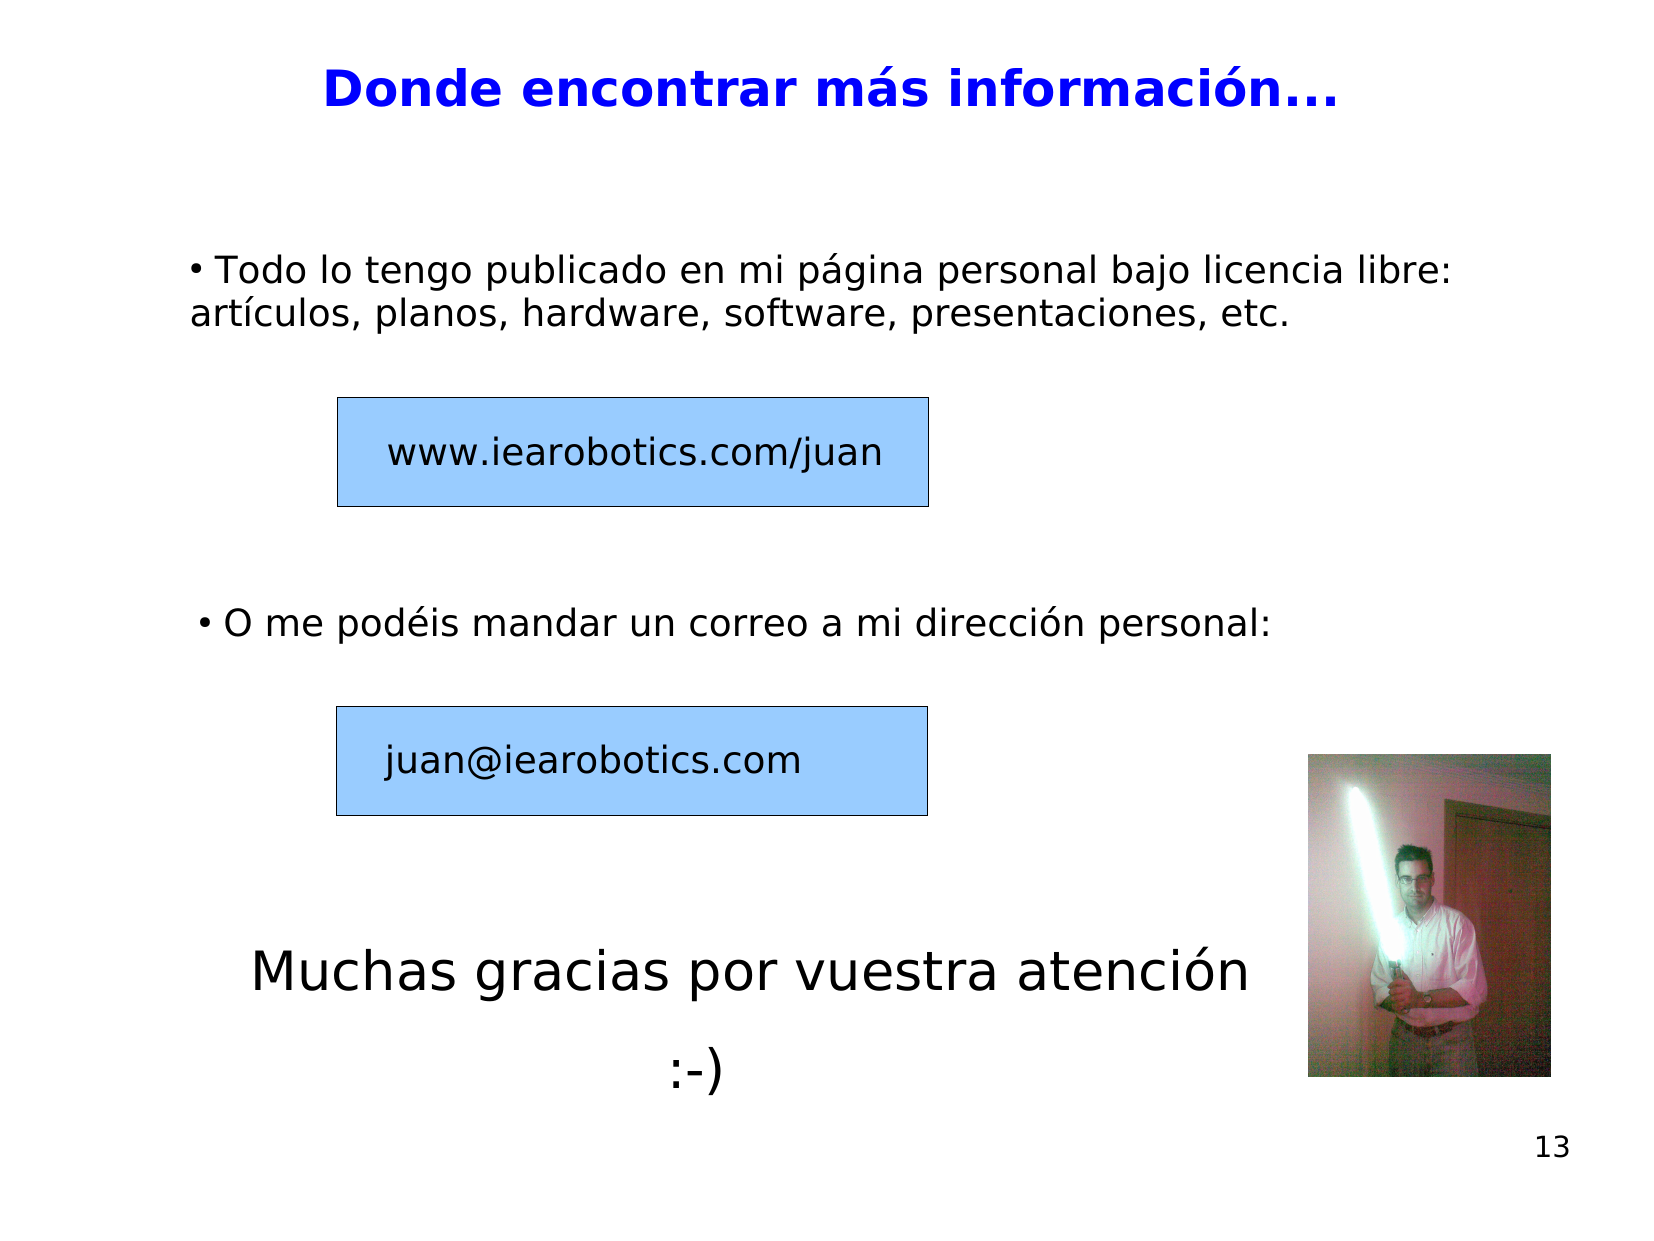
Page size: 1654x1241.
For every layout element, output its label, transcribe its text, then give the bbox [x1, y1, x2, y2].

text_box Muchas gracias por vuestra atención [236, 932, 1269, 1011]
text_box juan@iearobotics.com [370, 731, 818, 791]
text_box Todo lo tengo publicado en mi página personal bajo licencia libre: artículos, planos, hardware, software, presentaciones, etc. [174, 241, 1476, 343]
text_box :-) [652, 1030, 741, 1109]
text_box Donde encontrar más información... [308, 52, 1357, 126]
text_box [336, 706, 928, 816]
picture [1308, 754, 1551, 1077]
text_box [337, 397, 929, 507]
text_box O me podéis mandar un correo a mi dirección personal: [183, 594, 1289, 653]
text_box www.iearobotics.com/juan [371, 422, 899, 482]
